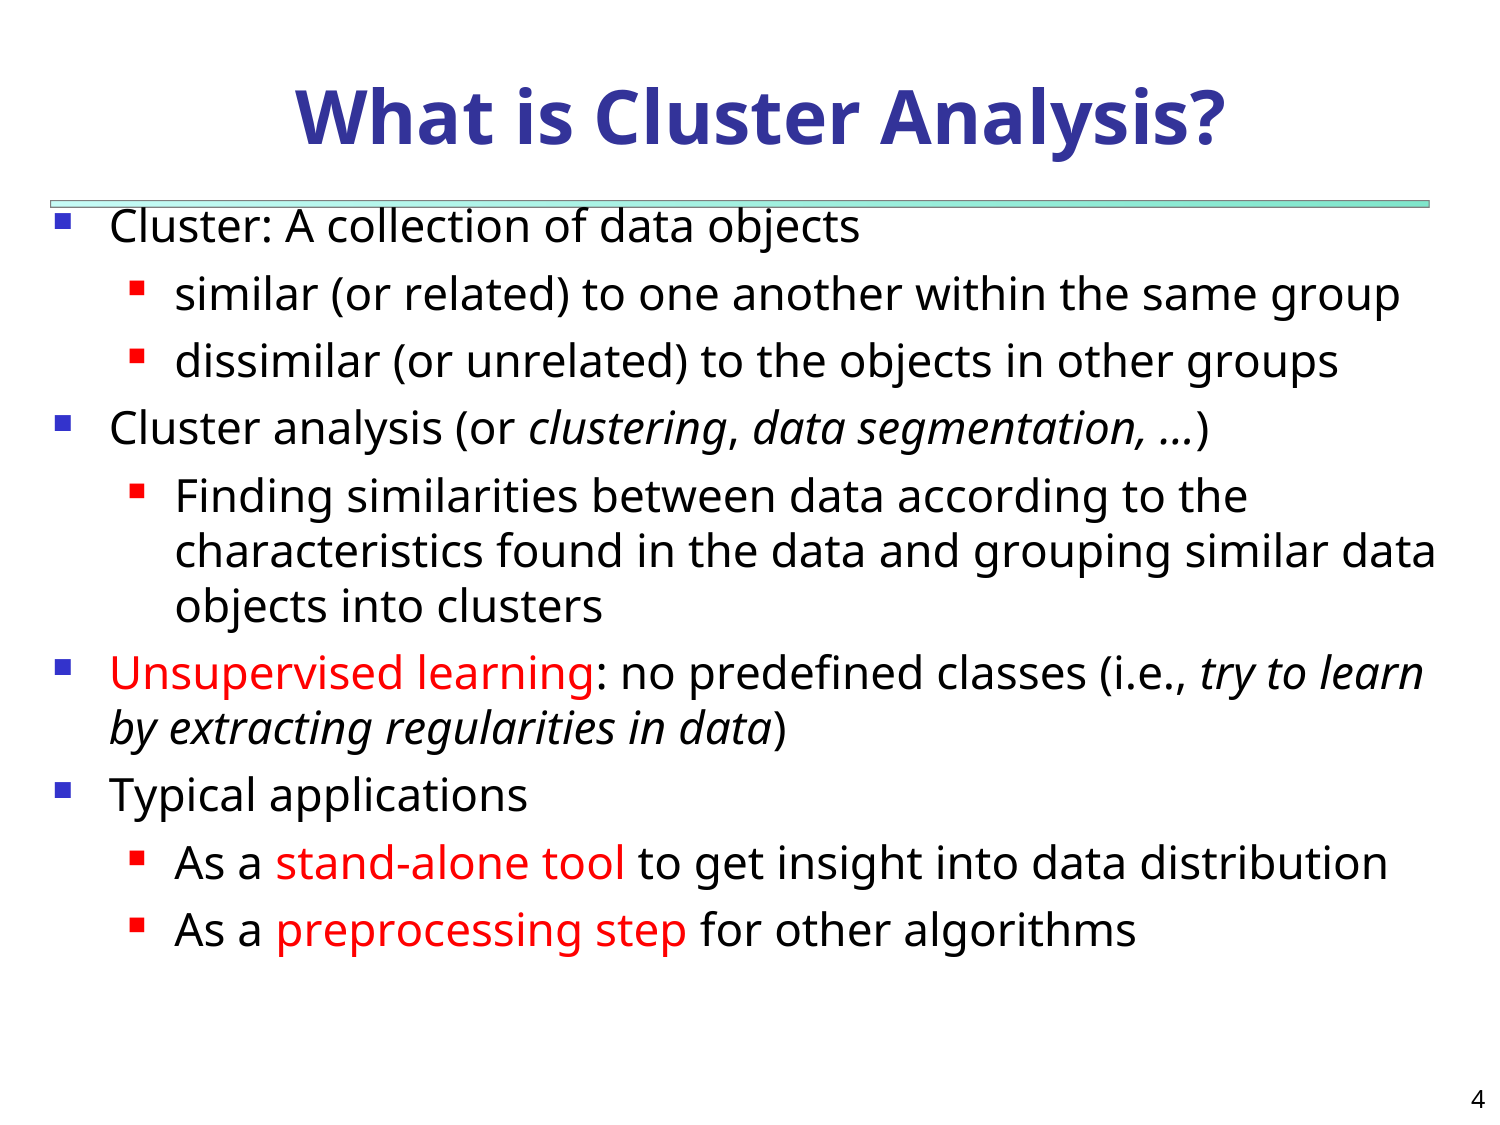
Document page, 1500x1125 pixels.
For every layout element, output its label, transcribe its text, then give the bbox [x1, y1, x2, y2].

text_box <number> [1187, 1062, 1500, 1125]
list Cluster: A collection of data objects similar (or related) to one another within the same group dissimilar (or unrelated) to the objects in other groups Cluster analysis (or clustering, data segmentation, …) Finding similarities between data according to the characteristics found in the data and grouping similar data objects into clusters Unsupervised learning: no predefined classes (i.e., try to learn by extracting regularities in data) Typical applications As a stand-alone tool to get insight into data distribution As a preprocessing step for other algorithms [37, 189, 1463, 1075]
title What is Cluster Analysis? [162, 50, 1360, 179]
